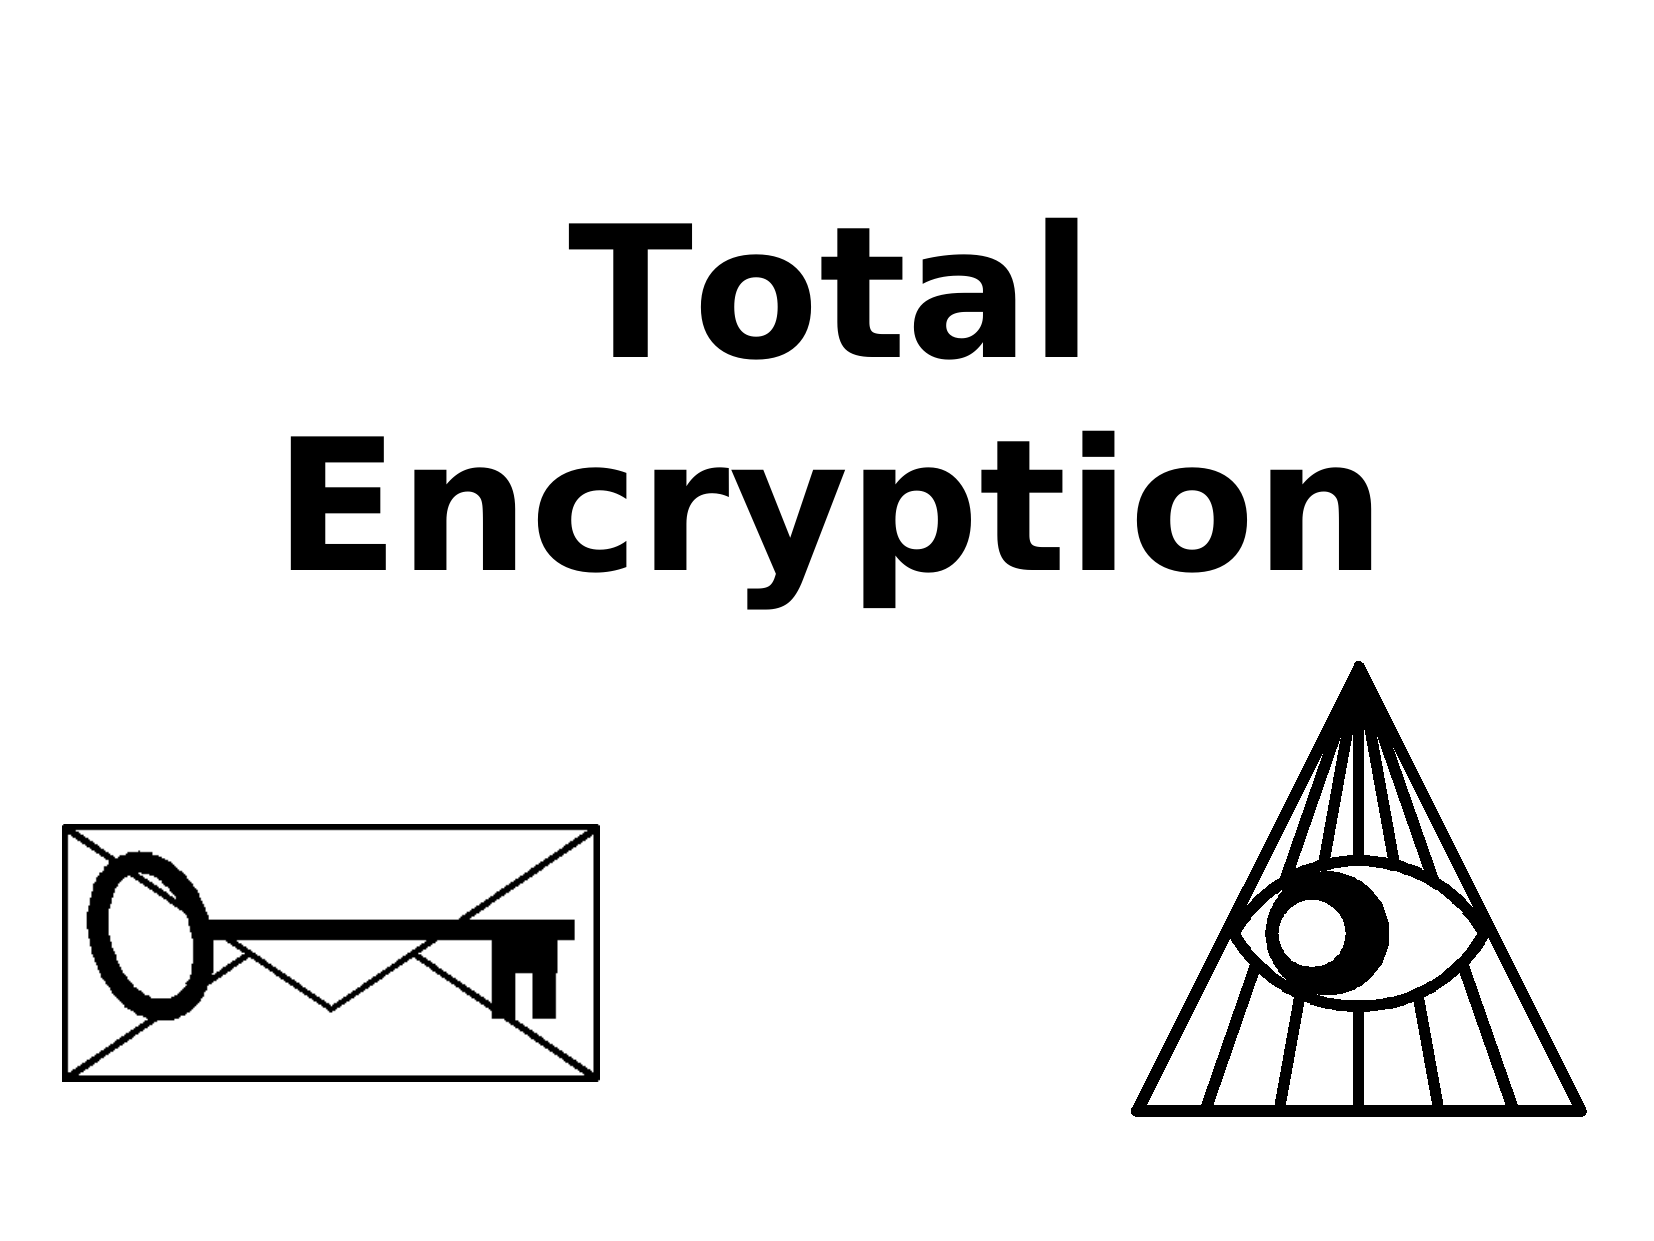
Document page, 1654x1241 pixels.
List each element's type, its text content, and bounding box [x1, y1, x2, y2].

title Total Encryption [86, 187, 1576, 615]
picture [62, 824, 601, 1082]
picture [1125, 655, 1595, 1126]
